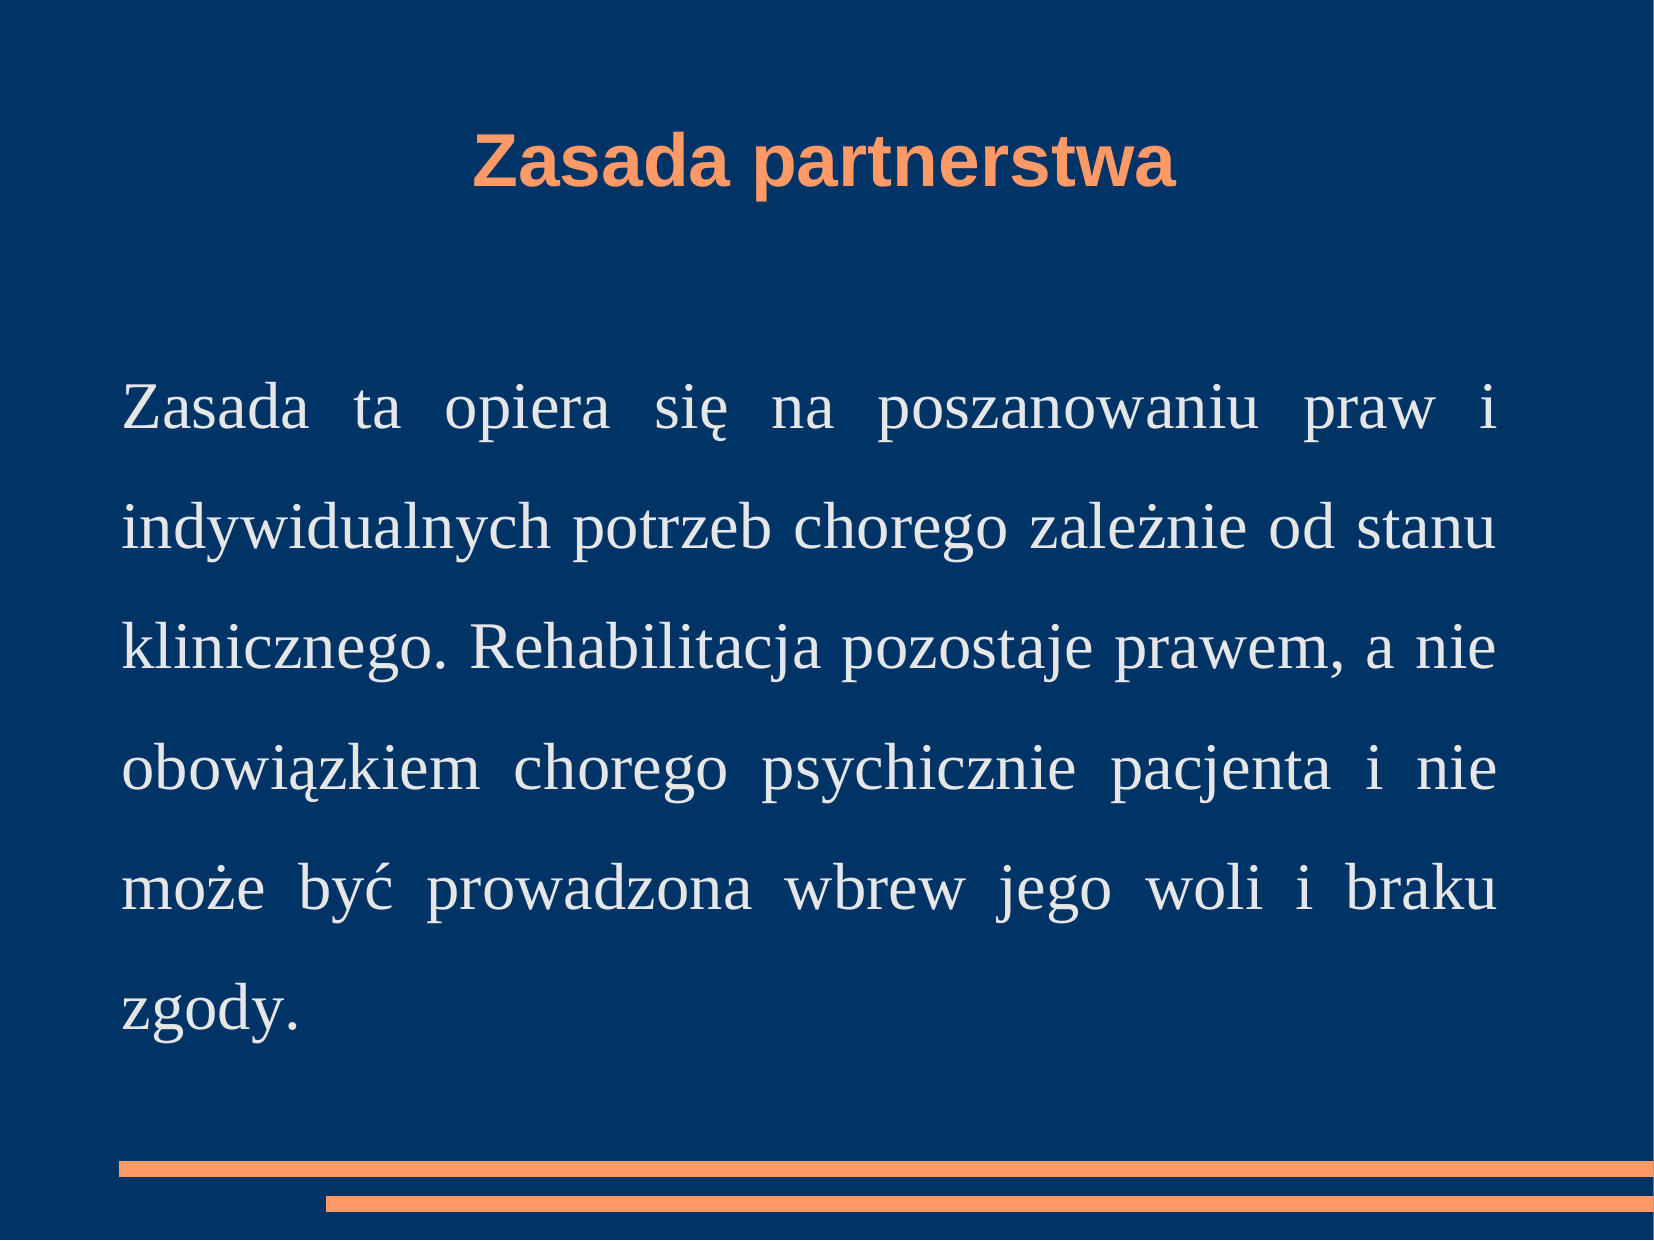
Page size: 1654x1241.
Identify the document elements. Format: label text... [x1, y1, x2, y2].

title Zasada partnerstwa [99, 52, 1512, 260]
list Zasada ta opiera się na poszanowaniu praw i indywidualnych potrzeb chorego zależnie od stanu klinicznego. Rehabilitacja pozostaje prawem, a nie obowiązkiem chorego psychicznie pacjenta i nie może być prowadzona wbrew jego woli i braku zgody. [121, 321, 1561, 1132]
